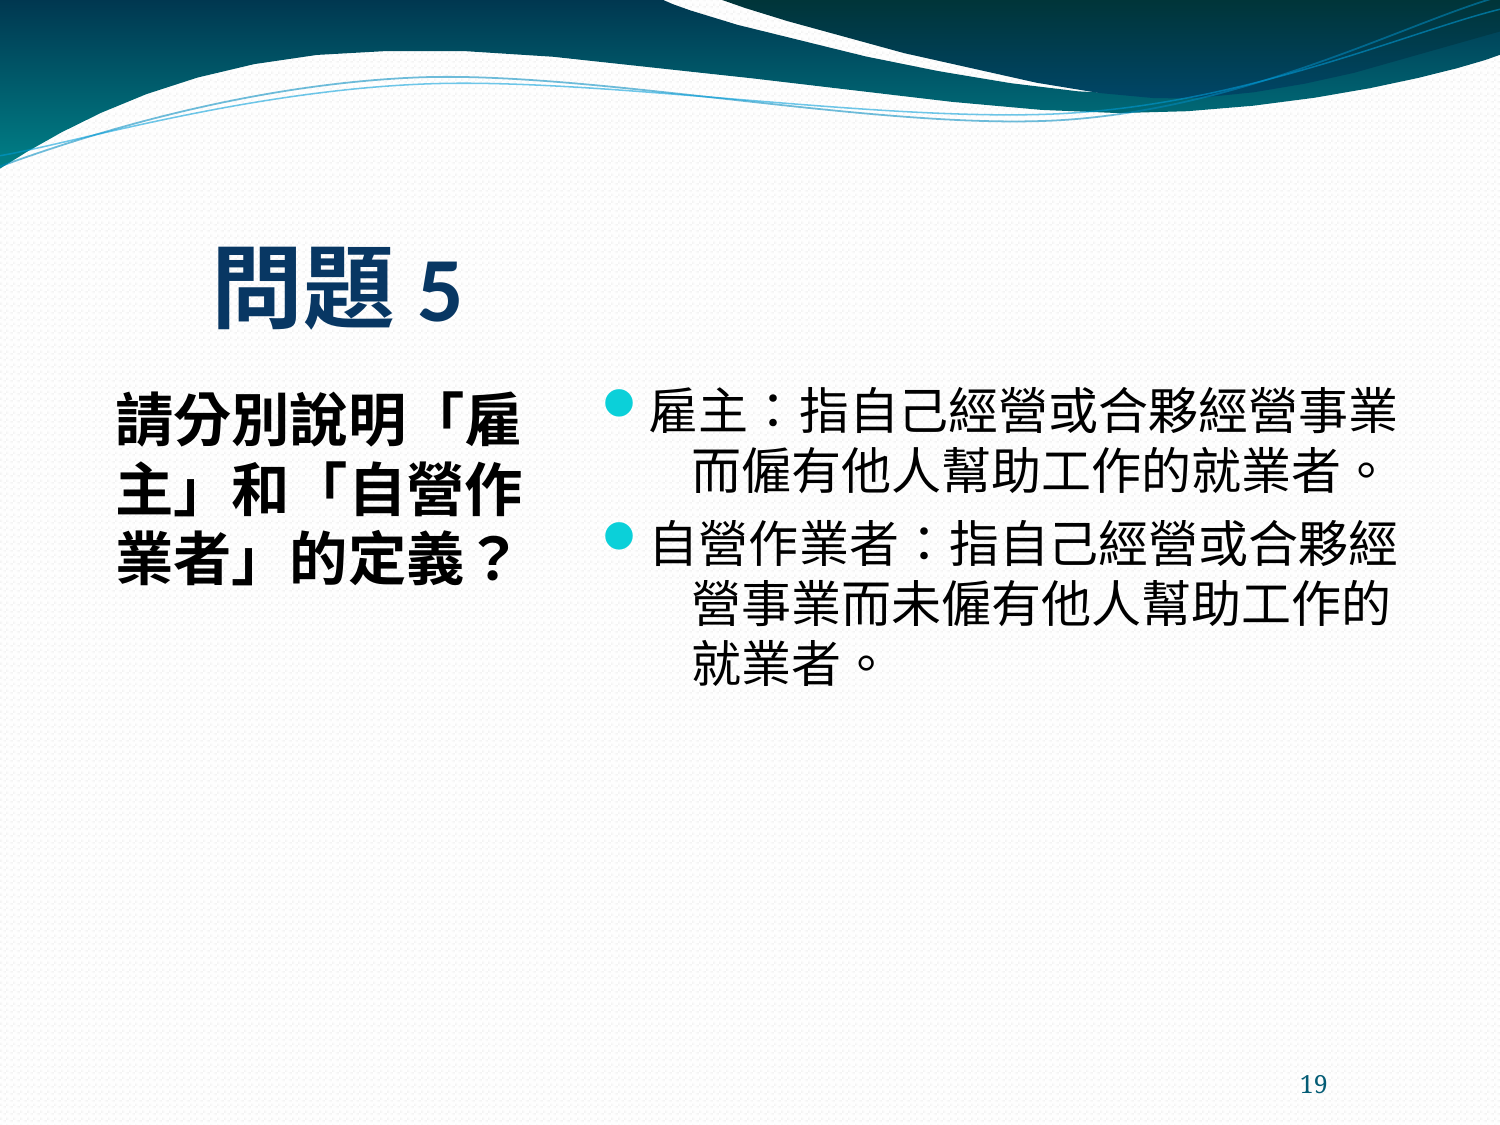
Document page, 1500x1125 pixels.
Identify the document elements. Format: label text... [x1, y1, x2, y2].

list 雇主：指自己經營或合夥經營事業而僱有他人幫助工作的就業者。 自營作業者：指自己經營或合夥經營事業而未僱有他人幫助工作的就業者。 [586, 379, 1426, 1125]
title 問題5 [112, 149, 563, 341]
list 請分別說明「雇主」和「自營作業者」的定義？ [112, 375, 563, 1125]
